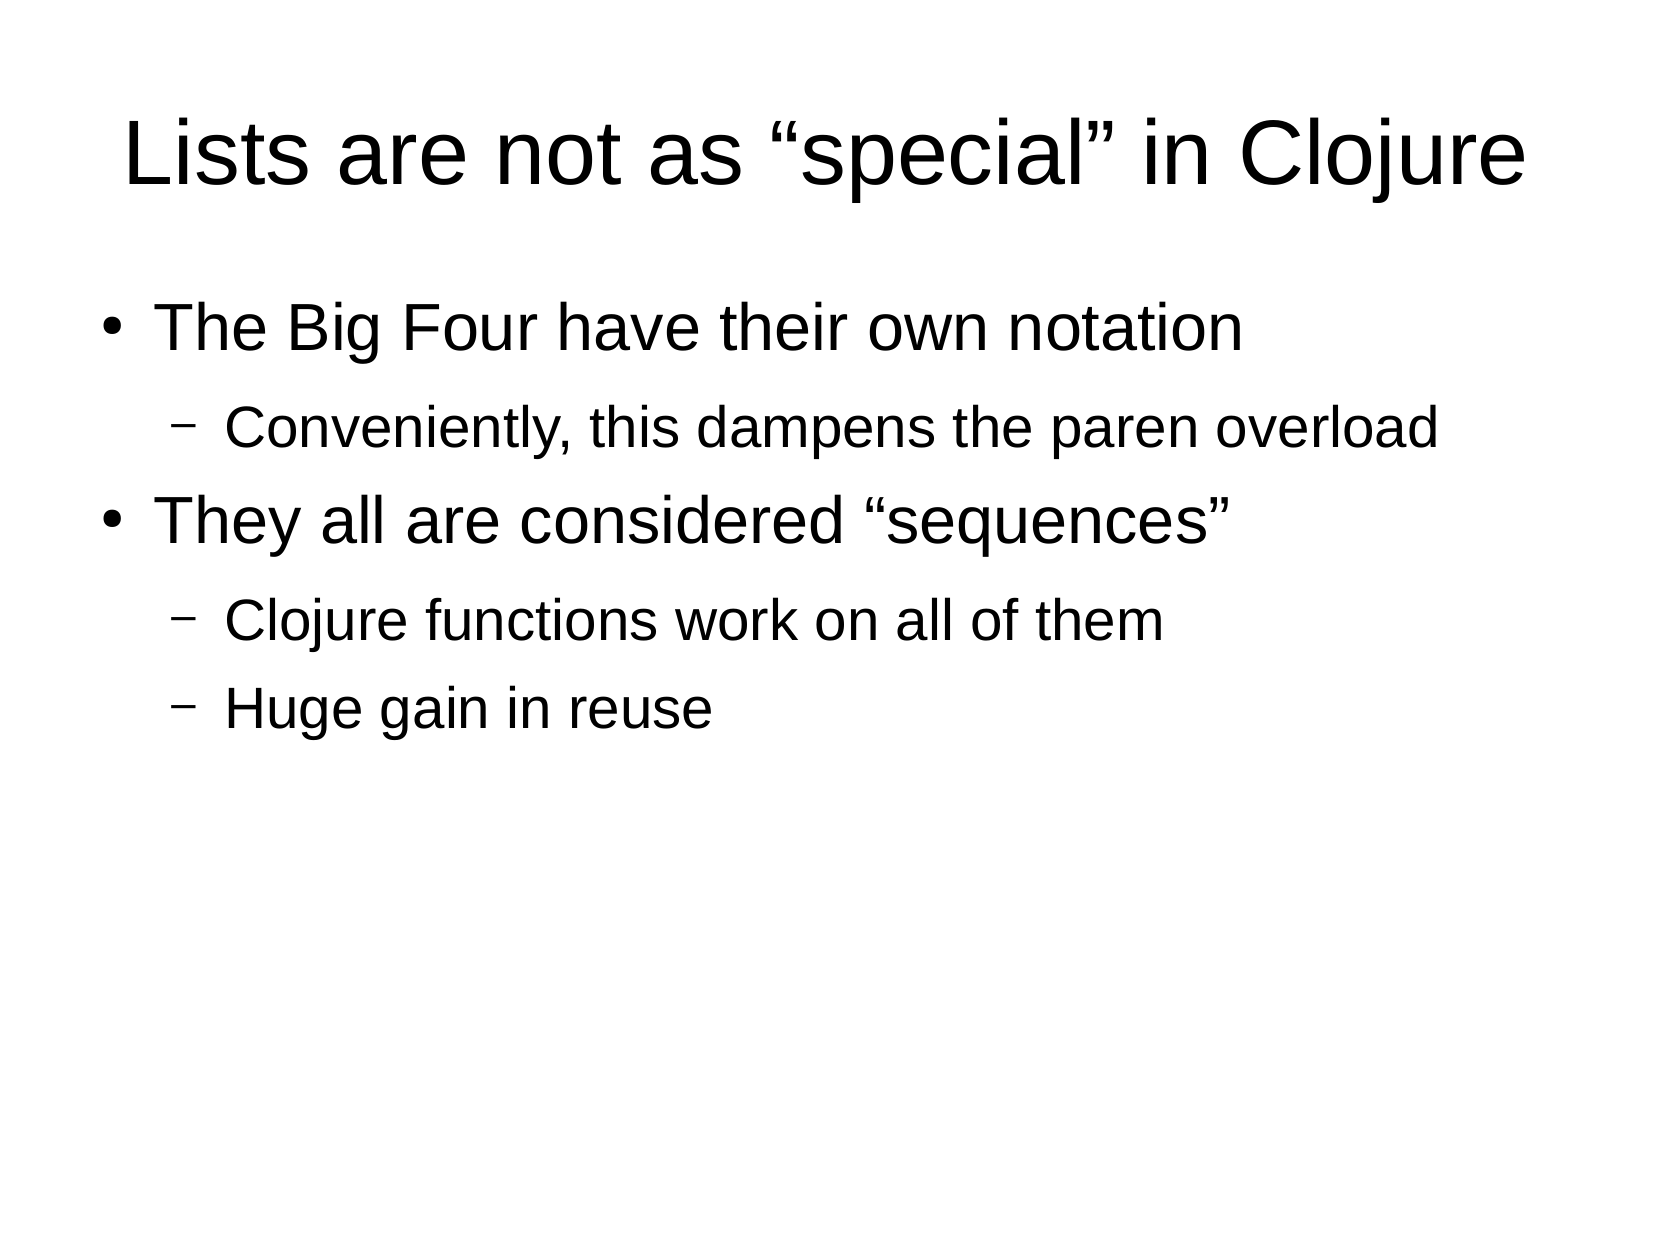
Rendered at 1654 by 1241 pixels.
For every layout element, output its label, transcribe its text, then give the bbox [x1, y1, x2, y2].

title Lists are not as “special” in Clojure [82, 49, 1571, 257]
list The Big Four have their own notation Conveniently, this dampens the paren overload They all are considered “sequences” Clojure functions work on all of them Huge gain in reuse [82, 290, 1571, 1010]
